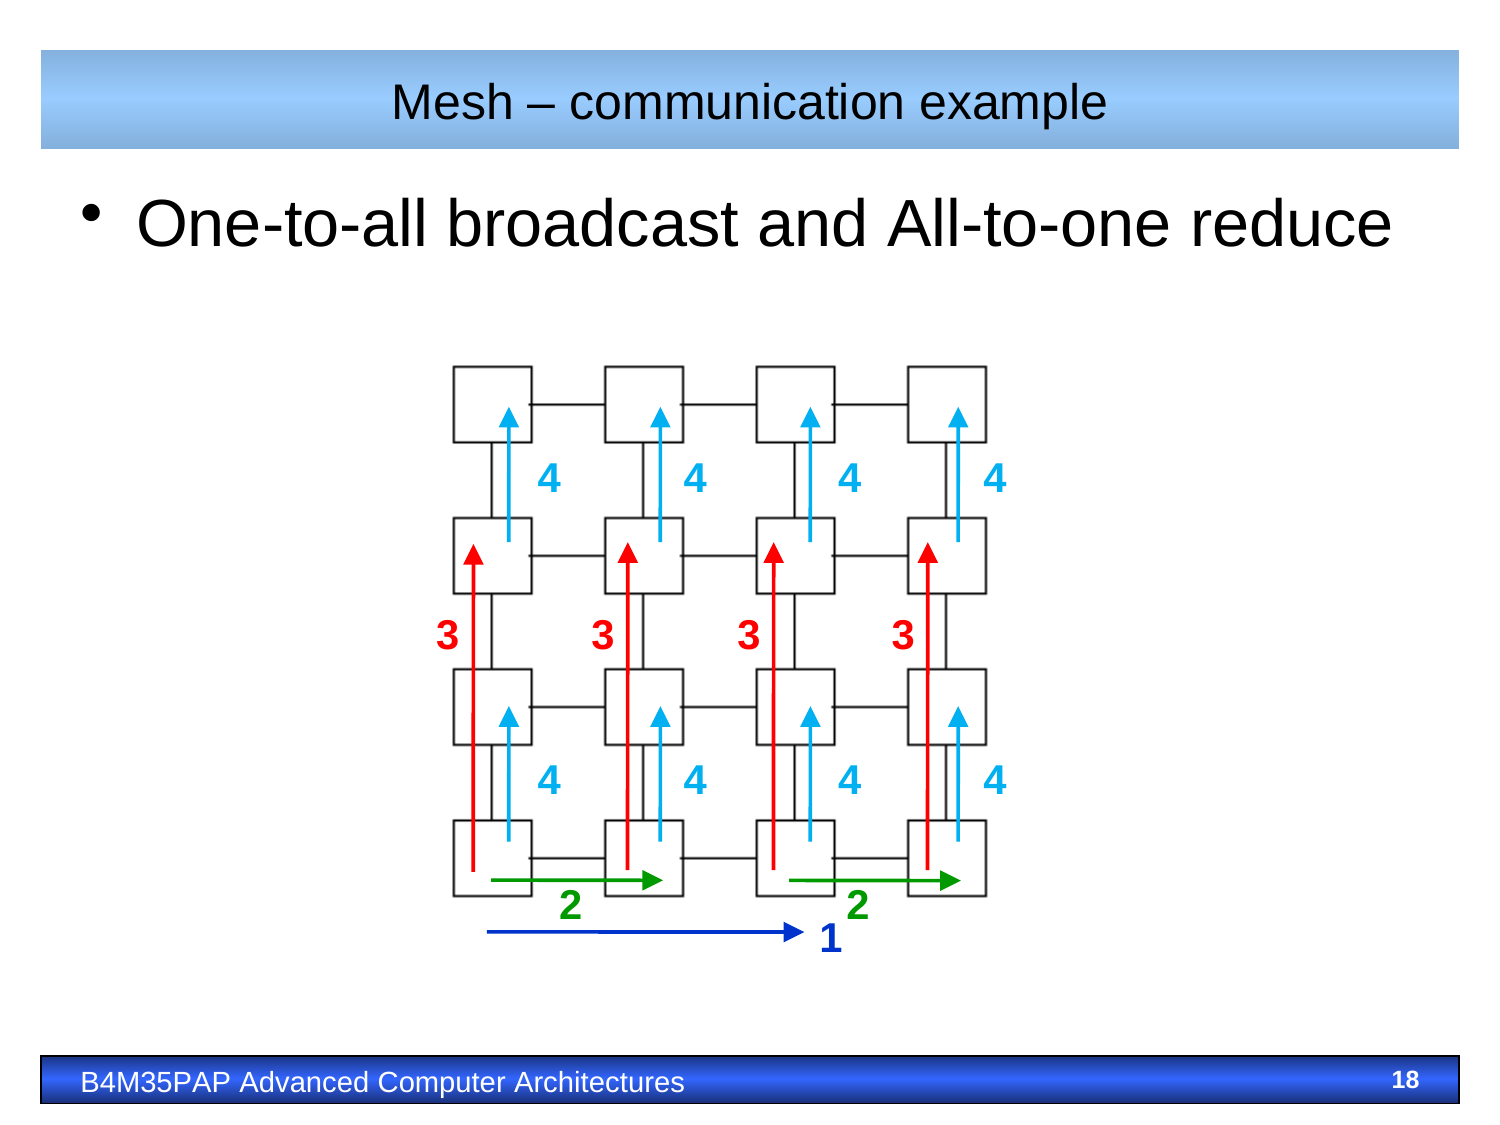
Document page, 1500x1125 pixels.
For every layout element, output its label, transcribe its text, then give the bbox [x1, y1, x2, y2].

text_box 4 [668, 745, 722, 811]
title Mesh – communication example [41, 50, 1459, 149]
text_box 1 [804, 903, 858, 969]
text_box 4 [823, 745, 877, 811]
text_box 4 [968, 443, 1022, 509]
text_box 3 [876, 600, 930, 666]
text_box 4 [968, 745, 1022, 811]
text_box 4 [522, 745, 576, 811]
text_box 4 [668, 443, 722, 509]
text_box 2 [831, 870, 885, 936]
text_box 3 [421, 600, 475, 666]
picture [447, 360, 996, 904]
text_box 3 [576, 600, 630, 666]
text_box 4 [522, 443, 576, 509]
text_box 4 [823, 443, 877, 509]
list One-to-all broadcast and All-to-one reduce [64, 172, 1436, 1000]
text_box 3 [722, 600, 776, 666]
text_box 2 [544, 870, 598, 936]
